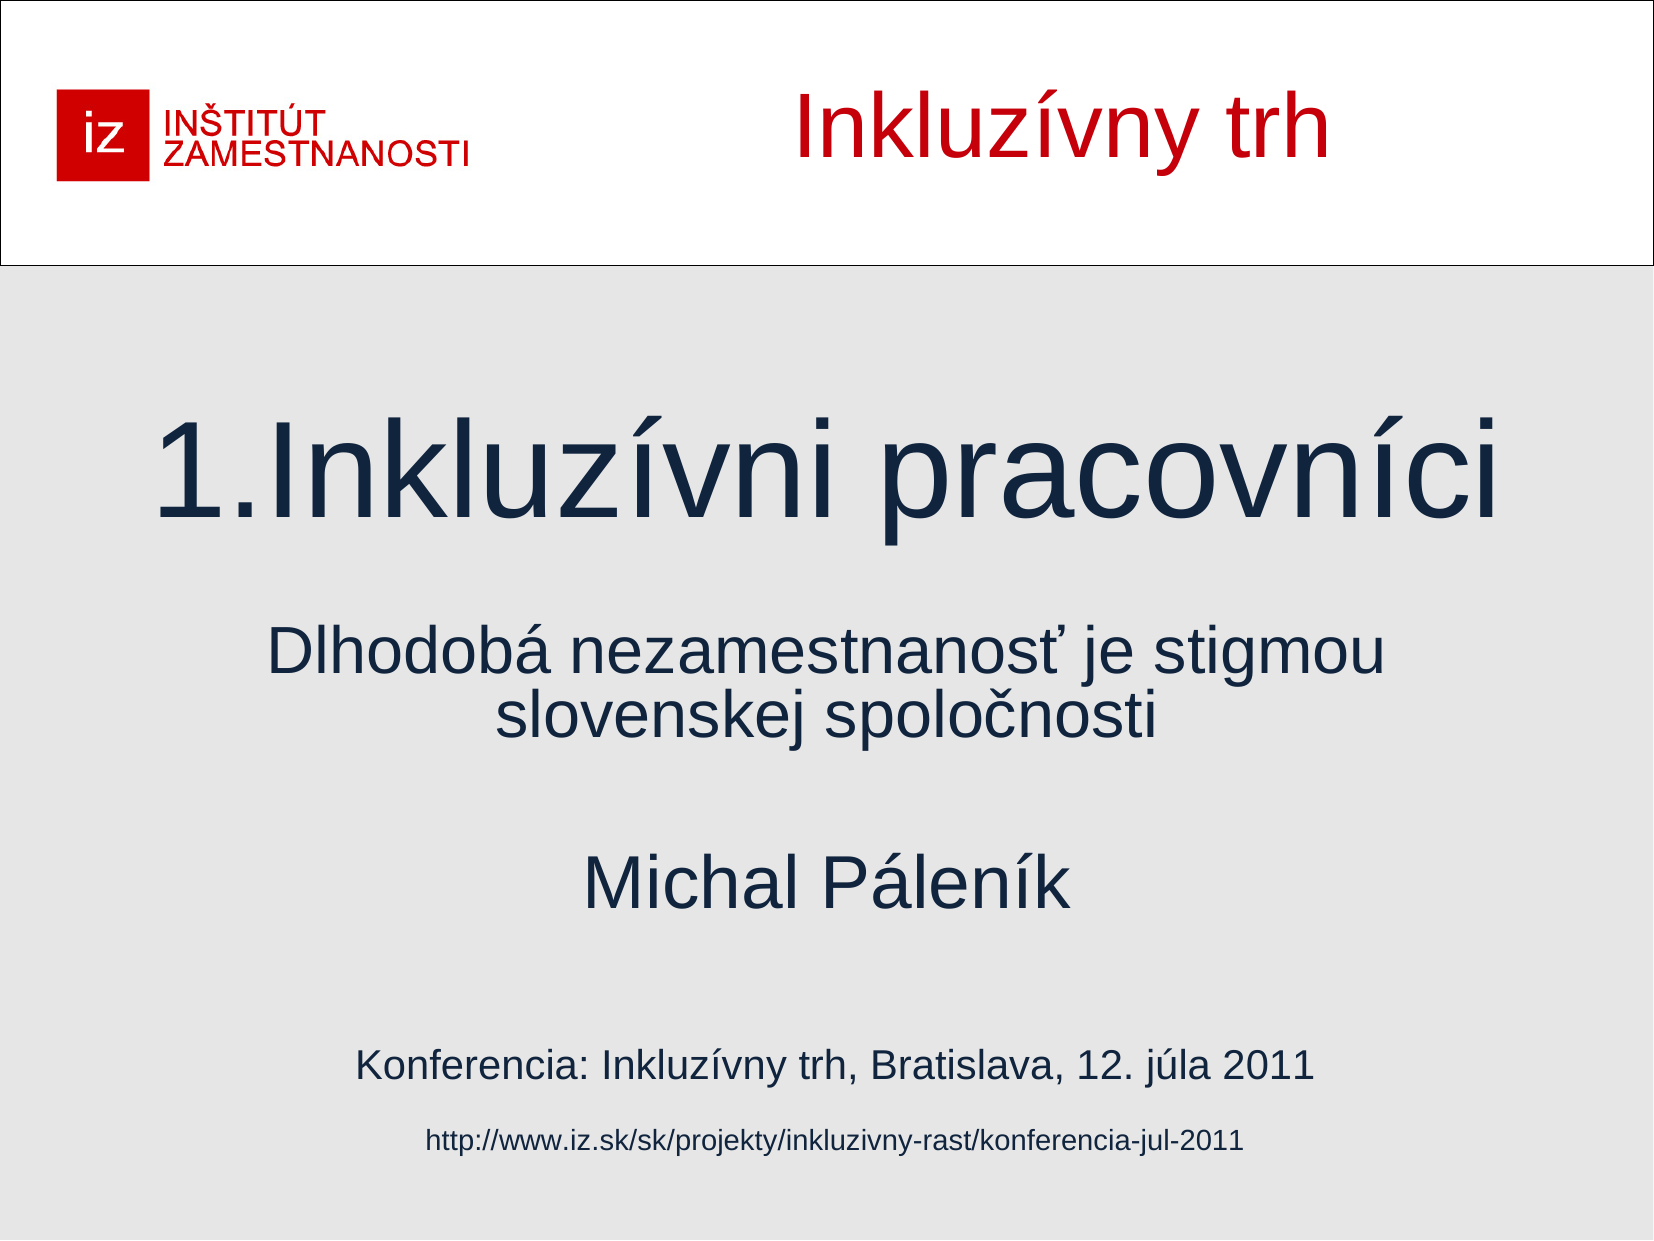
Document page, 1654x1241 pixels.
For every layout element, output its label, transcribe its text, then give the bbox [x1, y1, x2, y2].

picture [5, 8, 518, 257]
text_box 1.Inkluzívni pracovníci Dlhodobá nezamestnanosť je stigmou slovenskej spoločnosti Michal Páleník Konferencia: Inkluzívny trh, Bratislava, 12. júla 2011 http://www.iz.sk/sk/projekty/inkluzivny-rast/konferencia-jul-2011 [121, 289, 1533, 1126]
title Inkluzívny trh [561, 29, 1565, 237]
